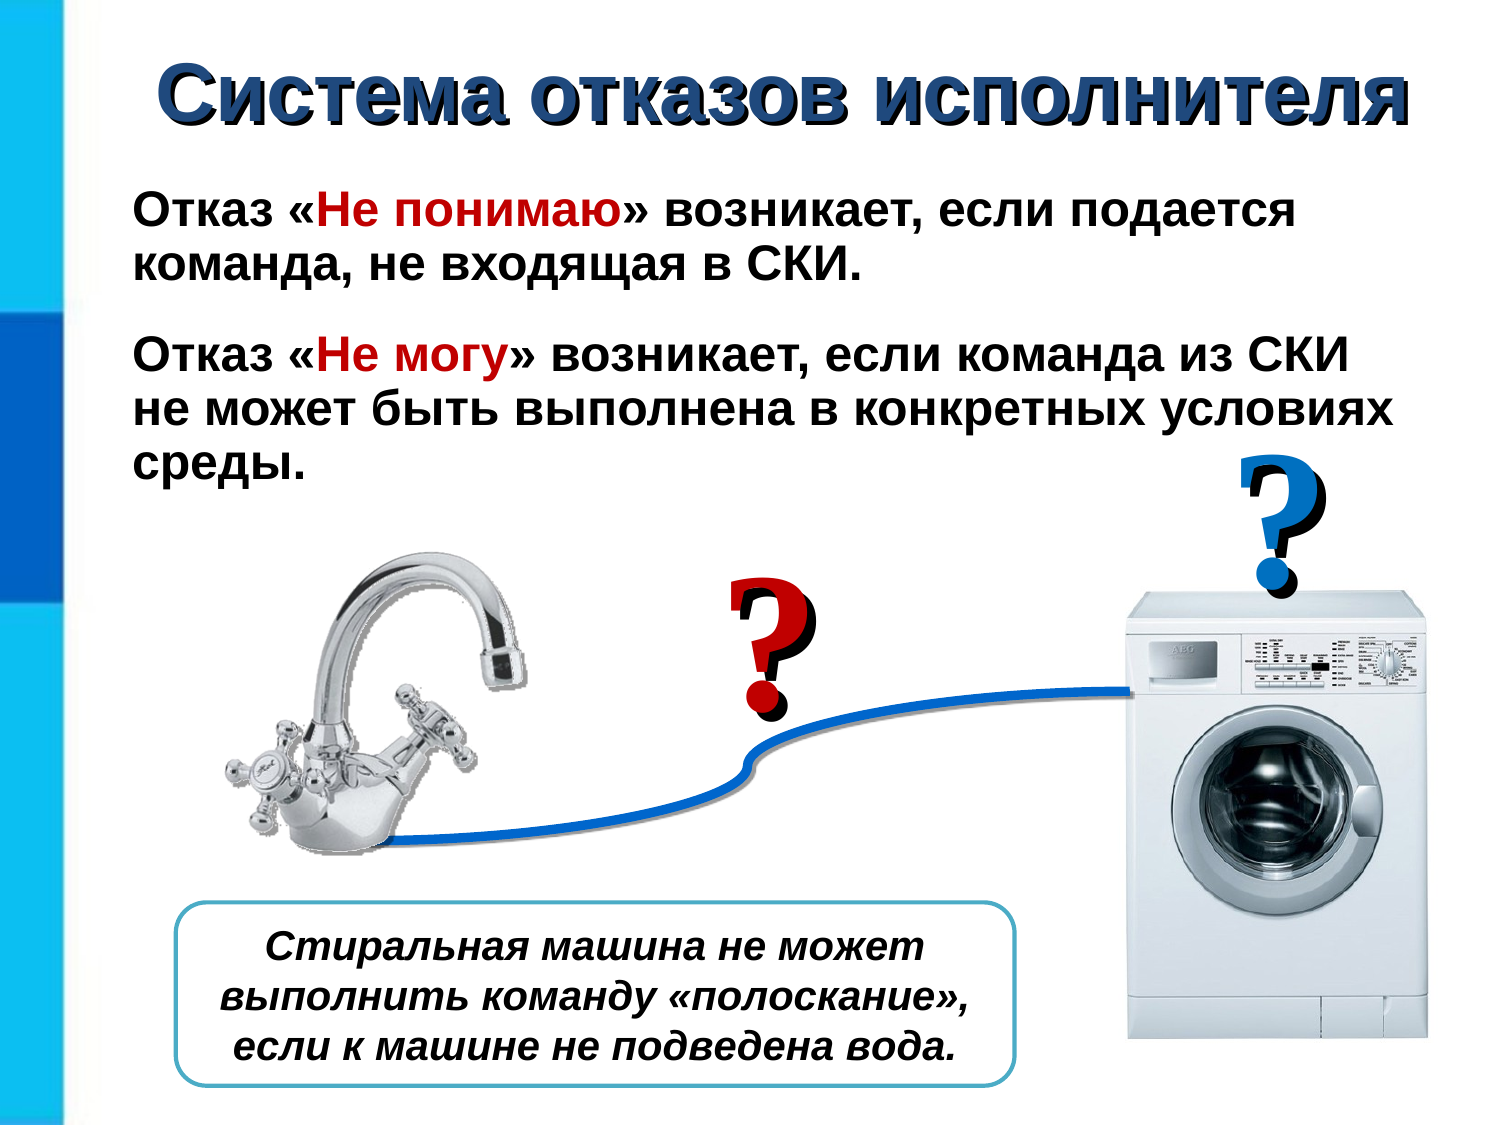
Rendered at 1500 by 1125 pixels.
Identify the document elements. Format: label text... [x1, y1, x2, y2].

text_box Стиральная машина не может выполнить команду «полоскание», если к машине не подведена вода. [175, 902, 1015, 1086]
text_box ? [766, 727, 858, 759]
picture [0, 0, 1500, 1125]
text_box ? [681, 502, 858, 759]
title Система отказов исполнителя [140, 0, 1446, 175]
text_box ? [1209, 379, 1351, 636]
list Отказ «Не понимаю» возникает, если подается команда, не входящая в СКИ. Отказ «Не могу» возникает, если команда из СКИ не может быть выполнена в конкретных условиях среды. [117, 175, 1454, 516]
